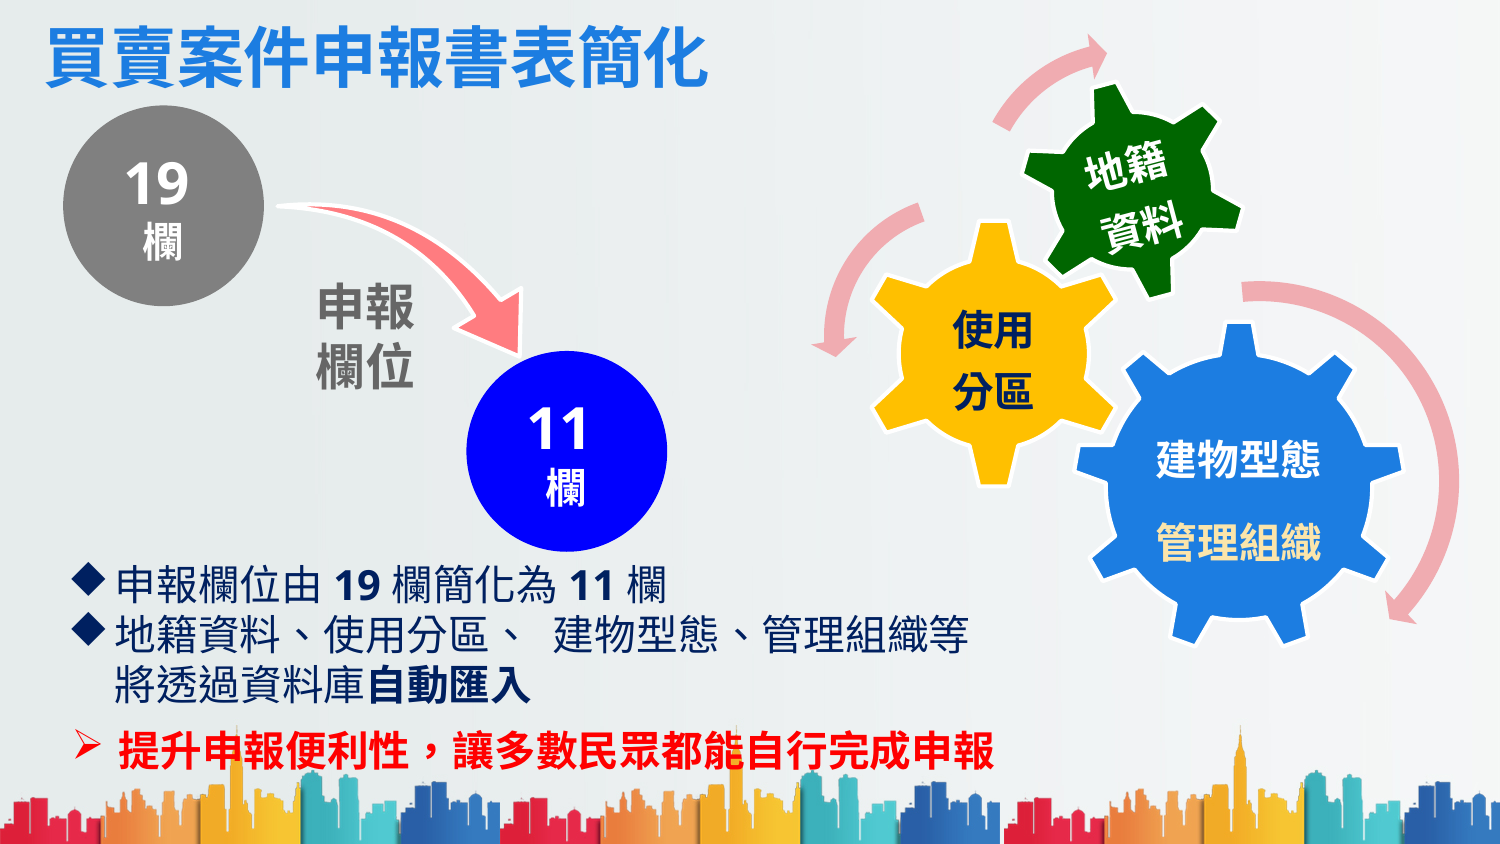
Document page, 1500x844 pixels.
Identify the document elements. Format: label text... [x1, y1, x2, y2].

text_box 申報 欄位 [300, 268, 431, 404]
text_box [992, 33, 1108, 132]
text_box 19欄 [63, 105, 264, 307]
text_box 提升申報便利性，讓多數民眾都能自行完成申報 [56, 717, 1011, 783]
text_box [1241, 281, 1460, 625]
text_box 11欄 [466, 350, 668, 552]
title 買賣案件申報書表簡化 [5, 8, 749, 103]
text_box 使用 分區 [871, 220, 1117, 487]
text_box 地籍資料 [1021, 81, 1244, 301]
text_box 建物型態 管理組織 [1074, 321, 1404, 647]
text_box [277, 204, 522, 357]
text_box [811, 202, 925, 358]
text_box 申報欄位由19欄簡化為11欄 地籍資料、使用分區、 建物型態、管理組織等 將透過資料庫自動匯入 [53, 551, 998, 717]
picture [0, 0, 1500, 844]
